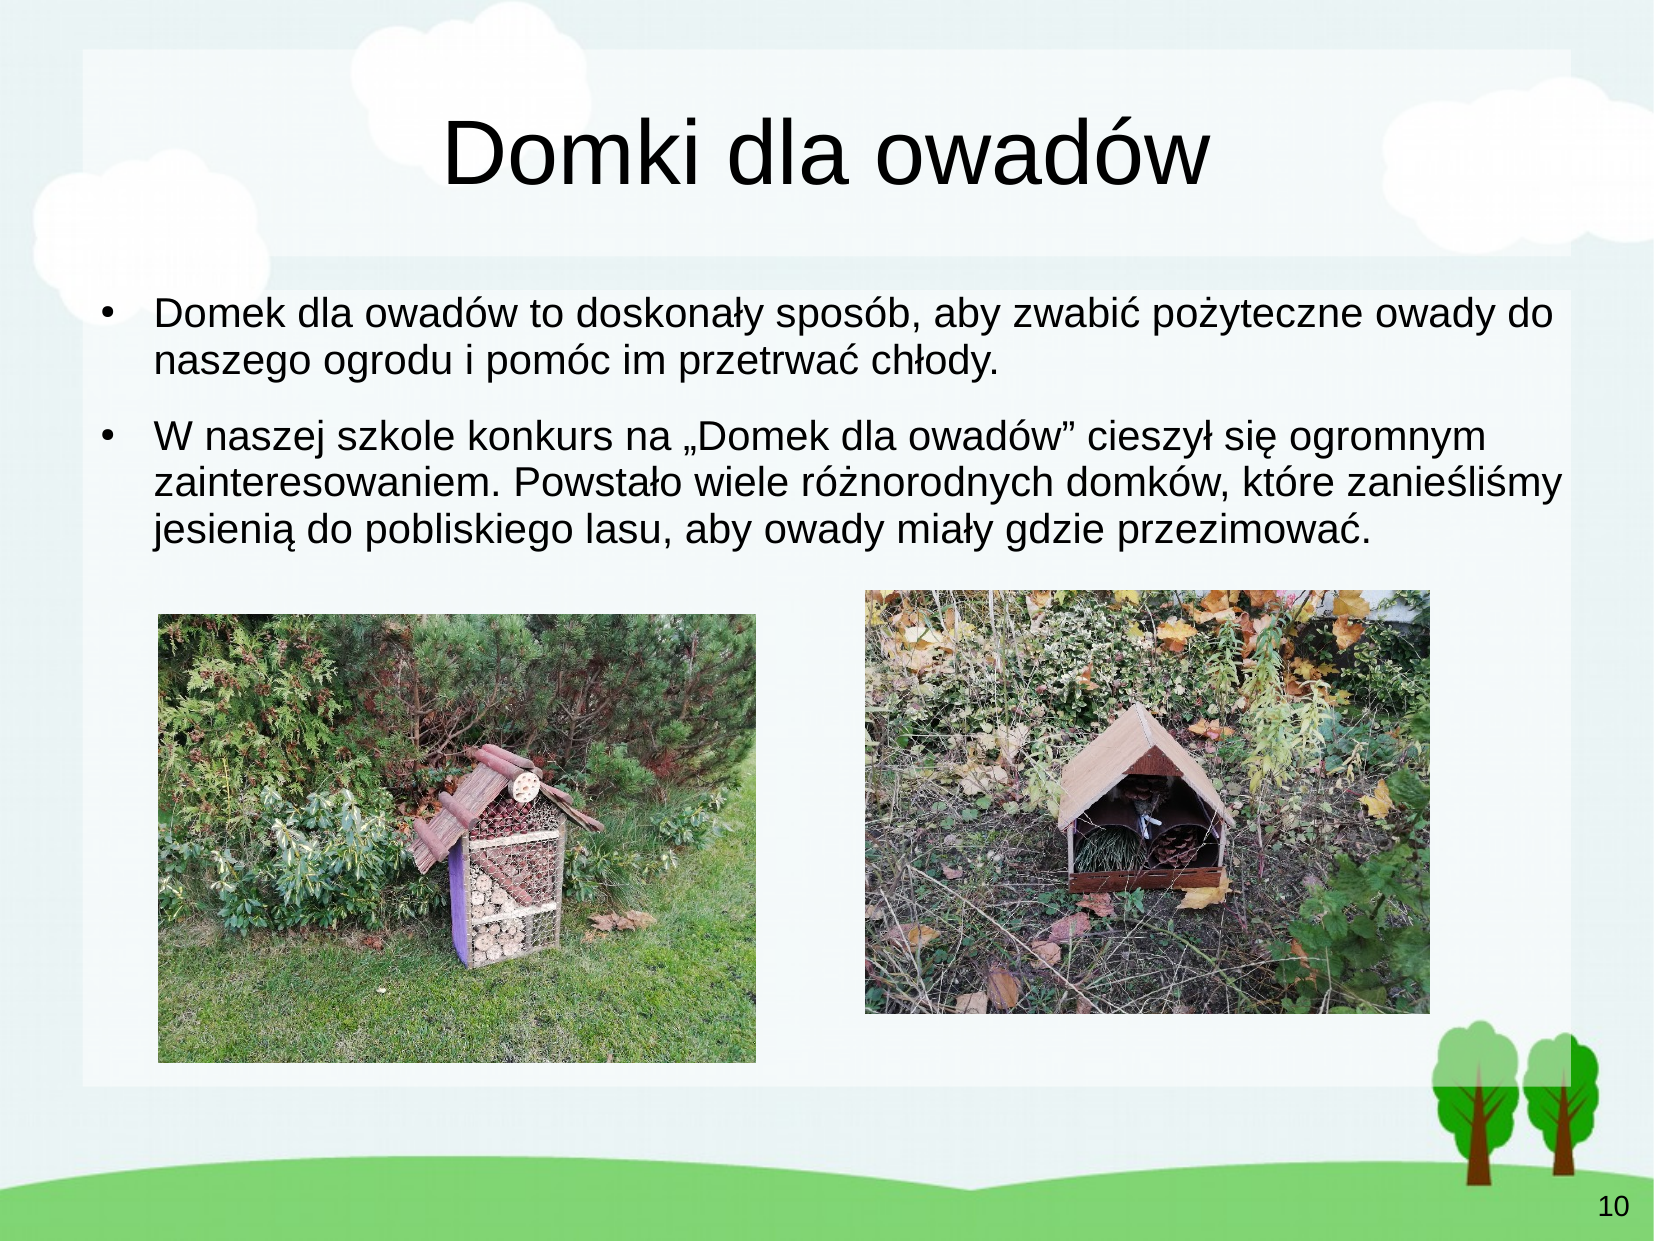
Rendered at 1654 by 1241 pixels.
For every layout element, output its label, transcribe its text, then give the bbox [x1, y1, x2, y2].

picture [0, 0, 1654, 1241]
title Domki dla owadów [82, 49, 1571, 257]
list Domek dla owadów to doskonały sposób, aby zwabić pożyteczne owady do naszego ogrodu i pomóc im przetrwać chłody. W naszej szkole konkurs na „Domek dla owadów” cieszył się ogromnym zainteresowaniem. Powstało wiele różnorodnych domków, które zanieśliśmy jesienią do pobliskiego lasu, aby owady miały gdzie przezimować. [82, 290, 1571, 1087]
